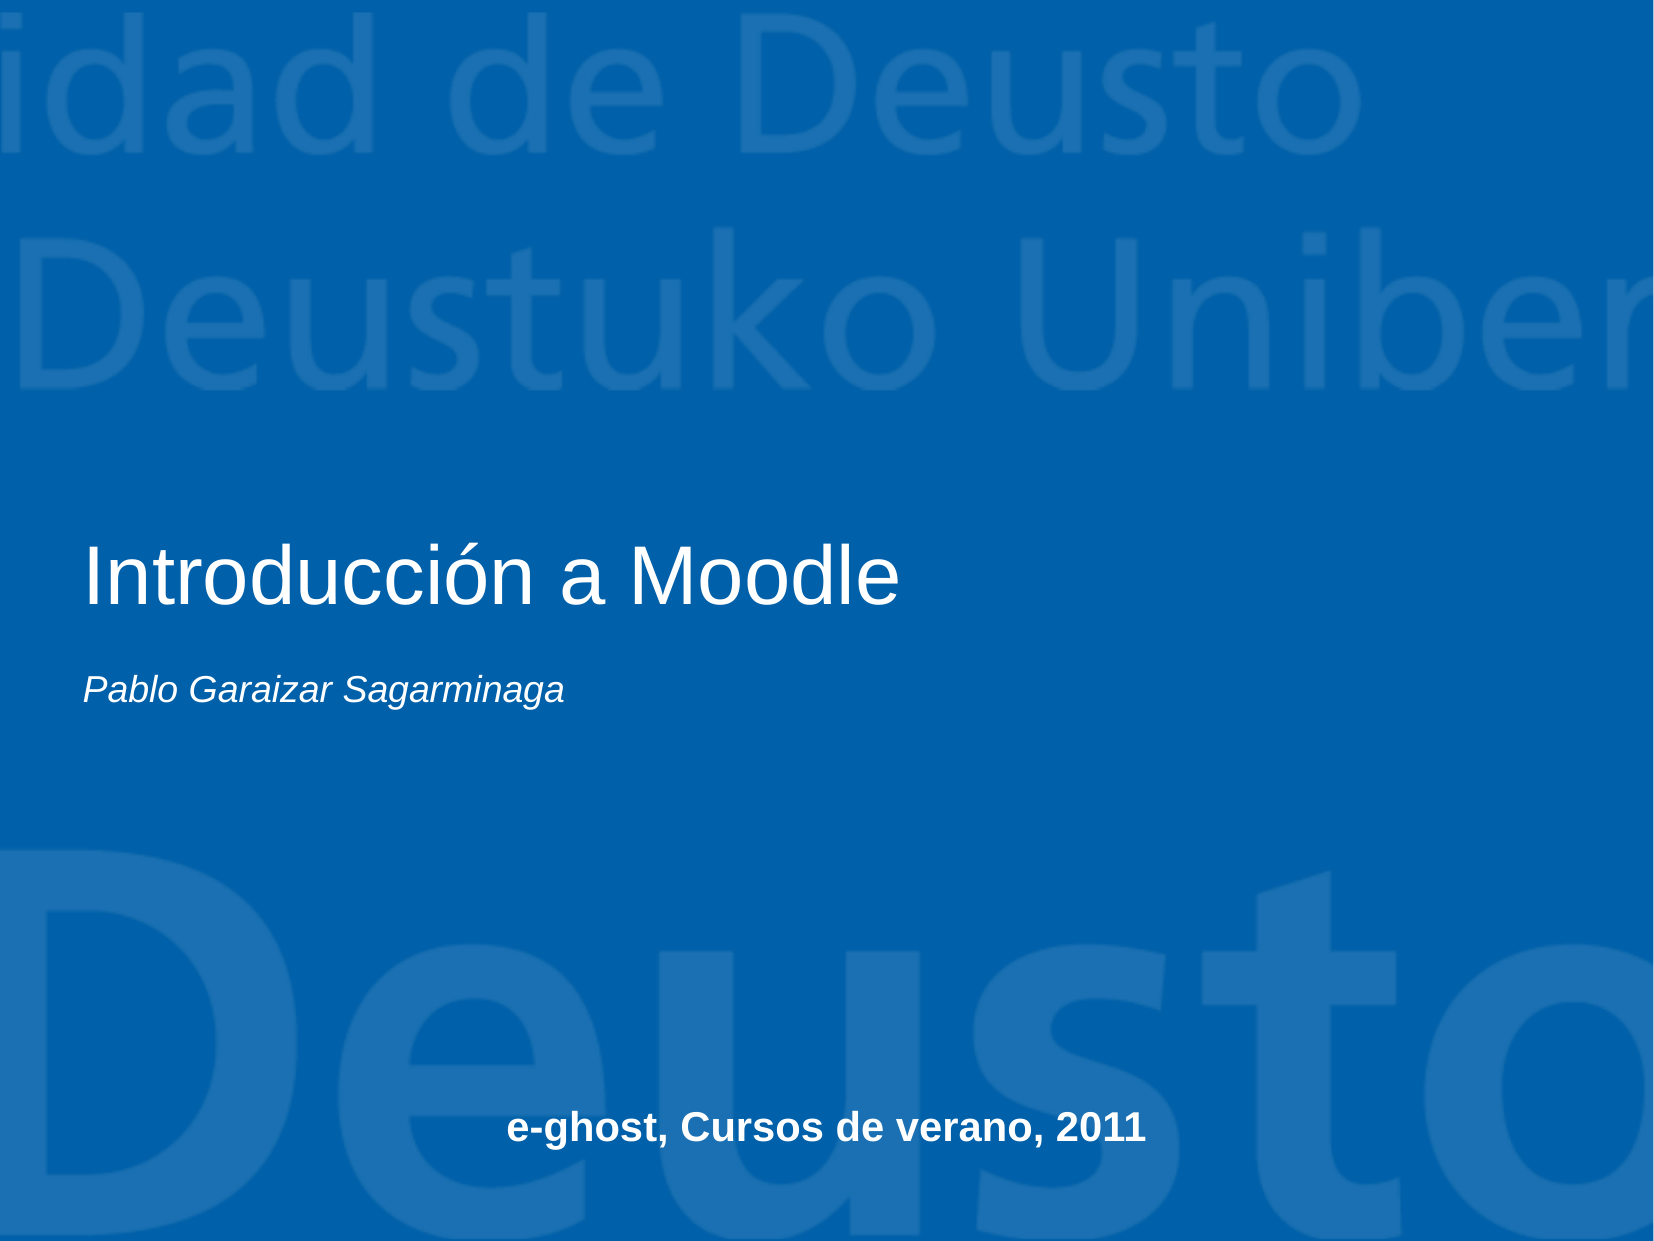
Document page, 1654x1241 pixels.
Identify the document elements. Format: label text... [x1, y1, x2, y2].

title Introducción a Moodle Pablo Garaizar Sagarminaga [82, 413, 1571, 827]
subtitle e-ghost, Cursos de verano, 2011 [82, 1045, 1571, 1210]
picture [0, 0, 1654, 1241]
